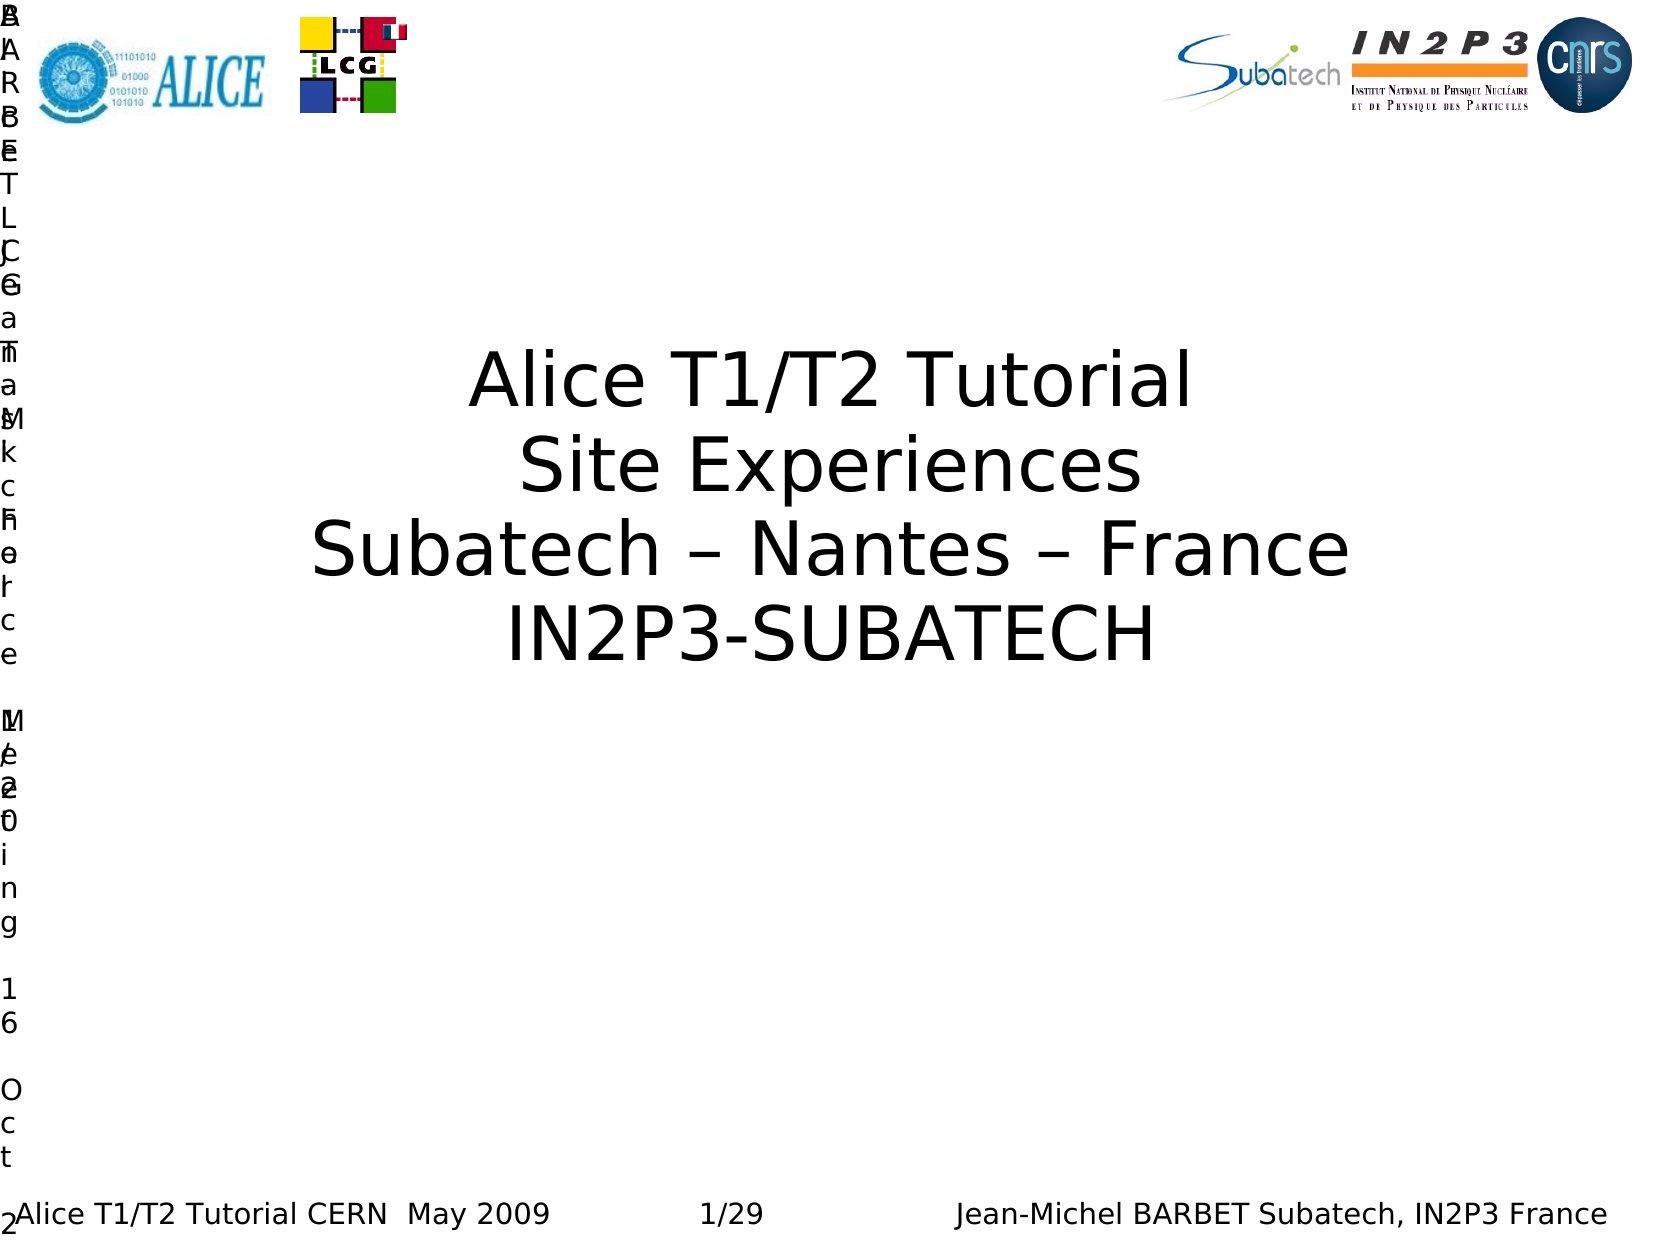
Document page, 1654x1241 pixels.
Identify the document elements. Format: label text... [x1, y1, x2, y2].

picture [300, 17, 409, 113]
title Alice T1/T2 Tutorial Site Experiences Subatech – Nantes – France IN2P3-SUBATECH [125, 337, 1538, 679]
picture [1162, 34, 1340, 113]
picture [37, 37, 276, 127]
picture [1537, 17, 1632, 113]
picture [1350, 21, 1528, 113]
